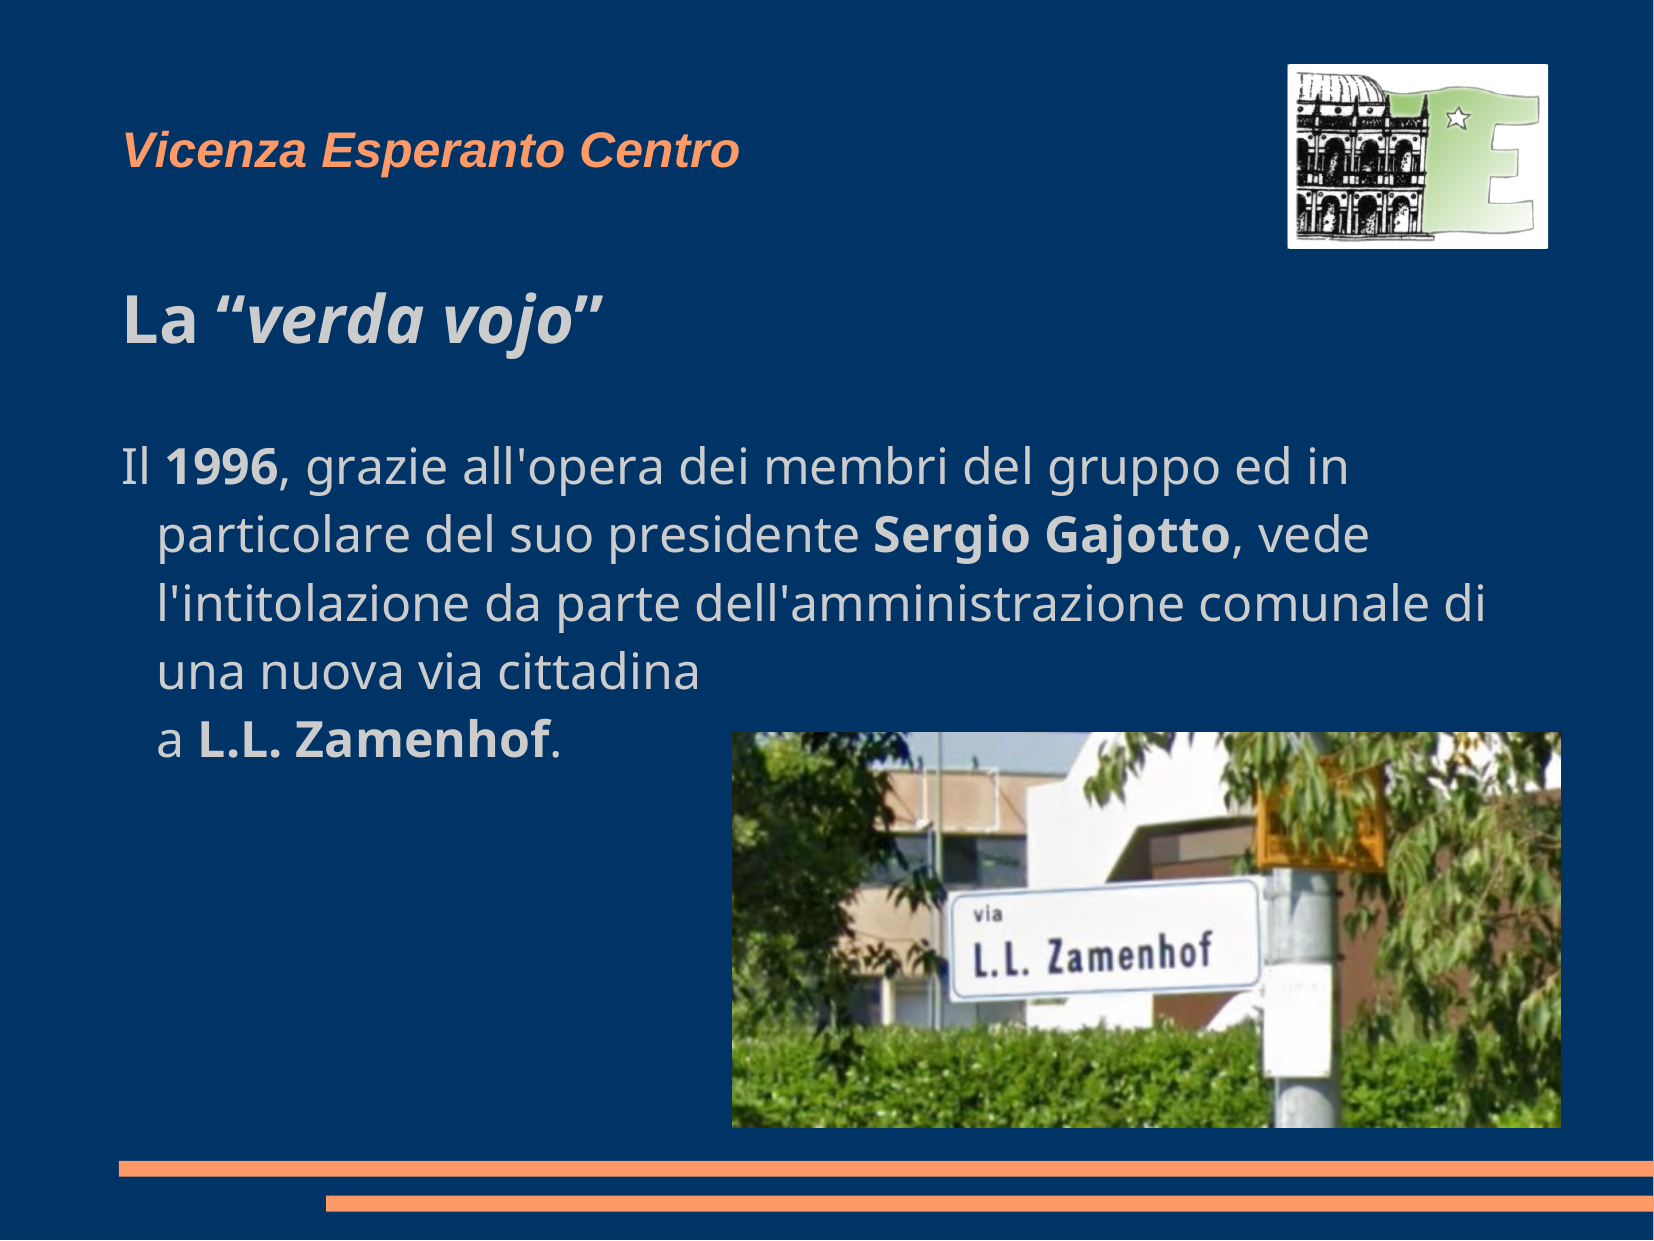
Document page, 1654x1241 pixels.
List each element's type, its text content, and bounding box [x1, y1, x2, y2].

subtitle La “verda vojo” Il 1996, grazie all'opera dei membri del gruppo ed in particolare del suo presidente Sergio Gajotto, vede l'intitolazione da parte dell'amministrazione comunale di una nuova via cittadina a L.L. Zamenhof. [121, 311, 1561, 1143]
picture [732, 732, 1561, 1128]
picture [1287, 64, 1549, 249]
title Vicenza Esperanto Centro [121, 46, 1534, 254]
